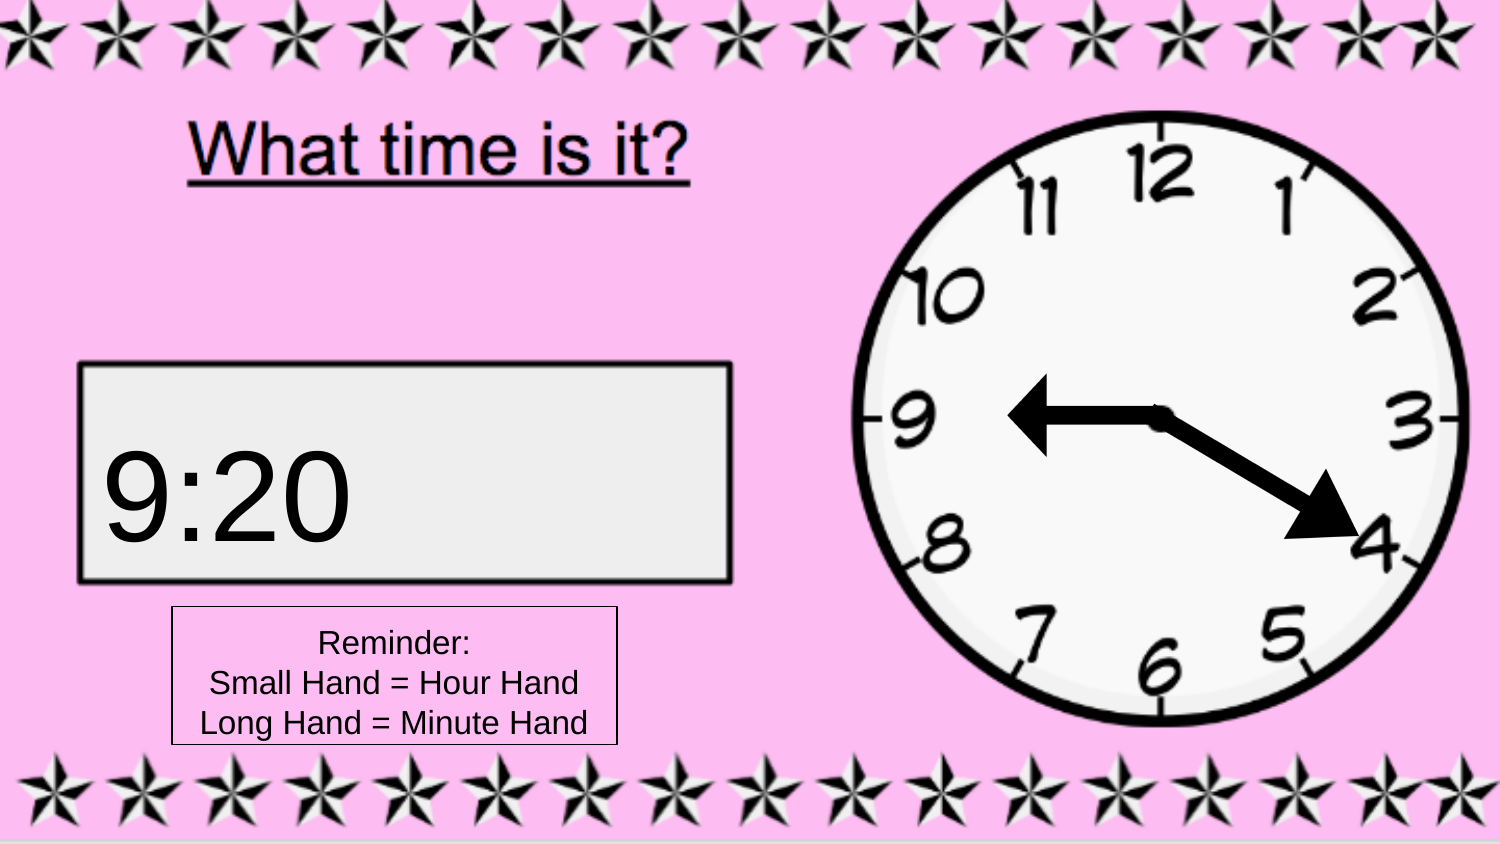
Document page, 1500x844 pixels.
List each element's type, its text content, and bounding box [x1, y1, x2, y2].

picture [0, 0, 1500, 844]
text_box 9:20 [86, 396, 722, 597]
text_box Reminder: Small Hand = Hour Hand Long Hand = Minute Hand [171, 606, 617, 745]
